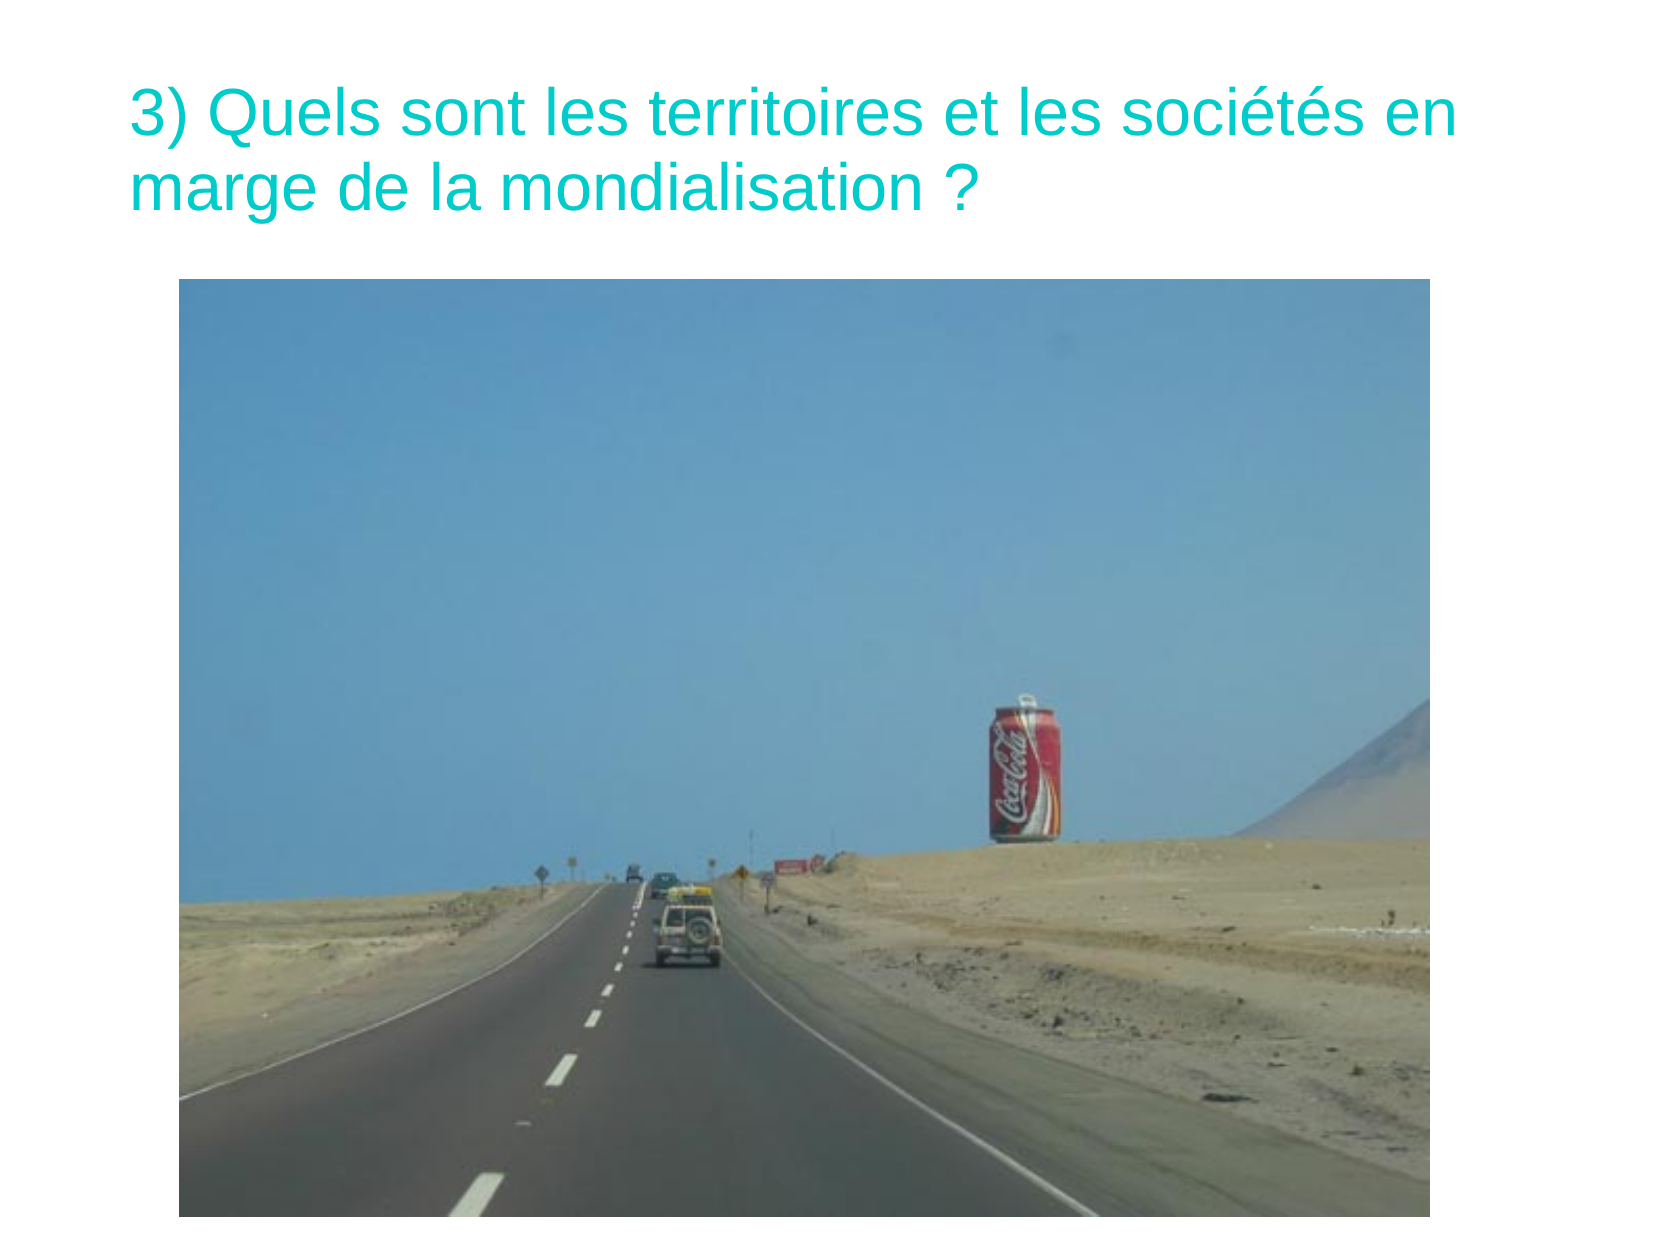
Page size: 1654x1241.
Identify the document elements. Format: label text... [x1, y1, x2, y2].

picture [179, 279, 1430, 1217]
text_box 3) Quels sont les territoires et les sociétés en marge de la mondialisation ? [59, 74, 1597, 225]
